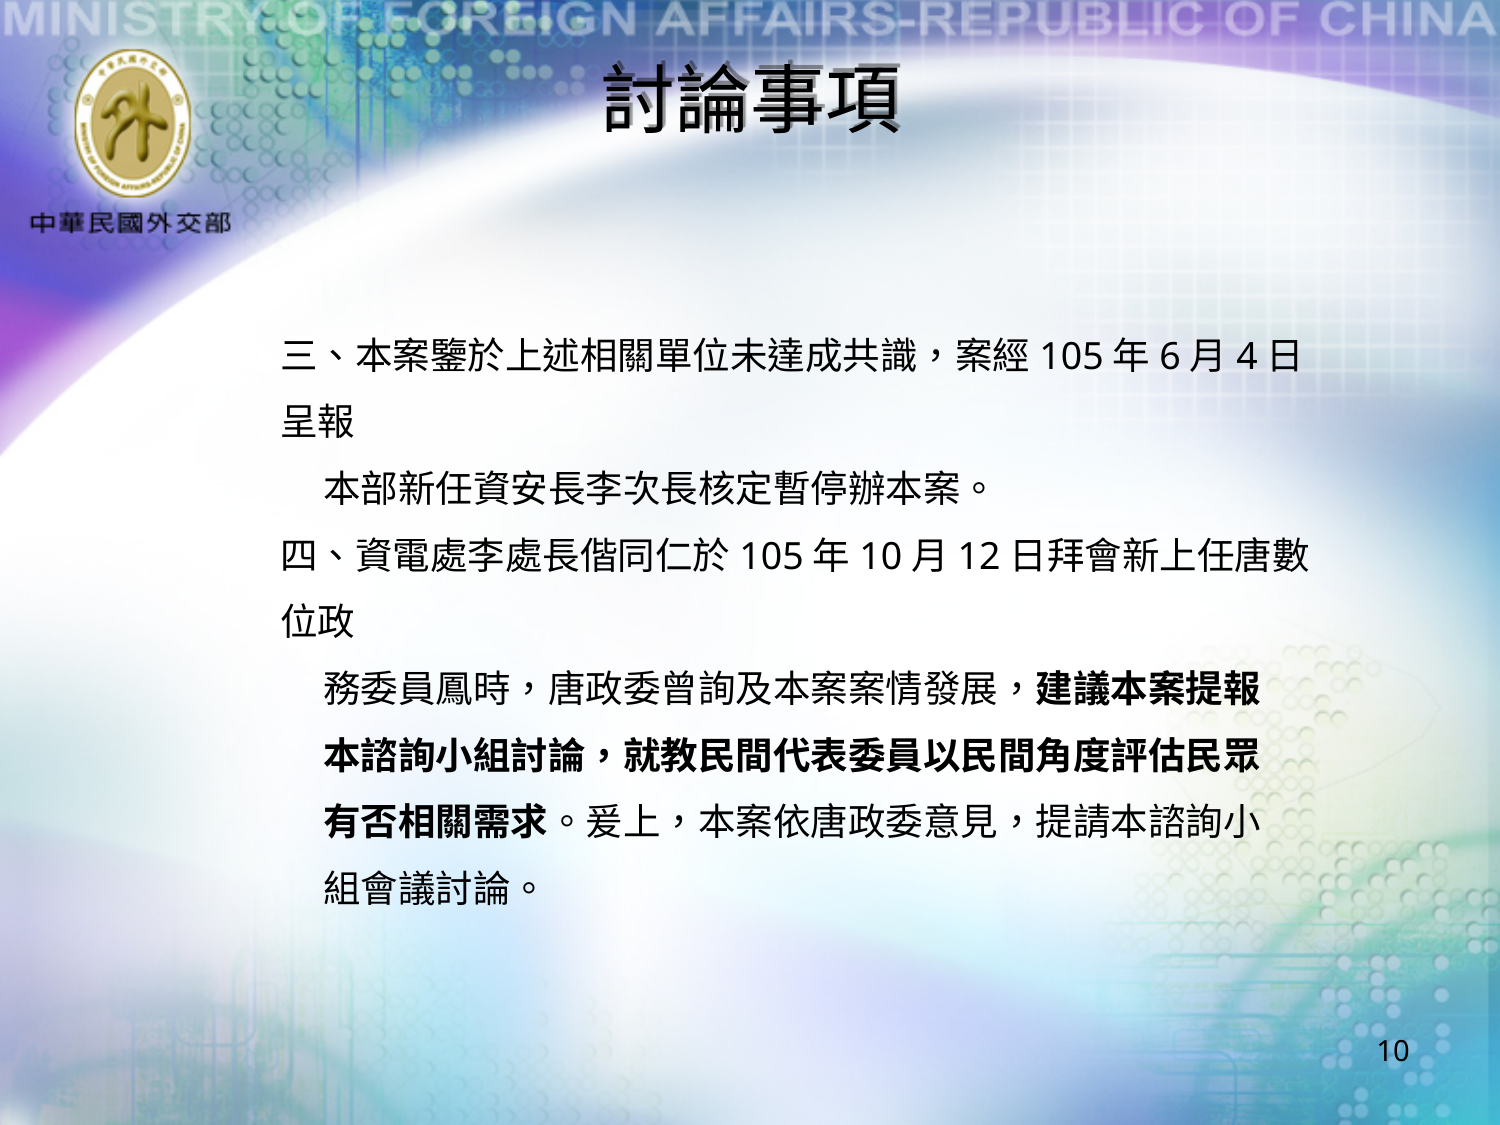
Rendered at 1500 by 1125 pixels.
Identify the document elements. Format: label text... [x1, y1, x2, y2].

text_box 討論事項 [74, 45, 1425, 233]
picture [0, 0, 1500, 1125]
text_box 三、本案鑒於上述相關單位未達成共識，案經105年6月4日呈報 本部新任資安長李次長核定暫停辦本案。 四、資電處李處長偕同仁於105年10月12日拜會新上任唐數位政 務委員鳳時，唐政委曾詢及本案案情發展，建議本案提報 本諮詢小組討論，就教民間代表委員以民間角度評估民眾 有否相關需求。爰上，本案依唐政委意見，提請本諮詢小 組會議討論。 [265, 302, 1341, 985]
slide_number <編號> [1074, 1024, 1425, 1103]
